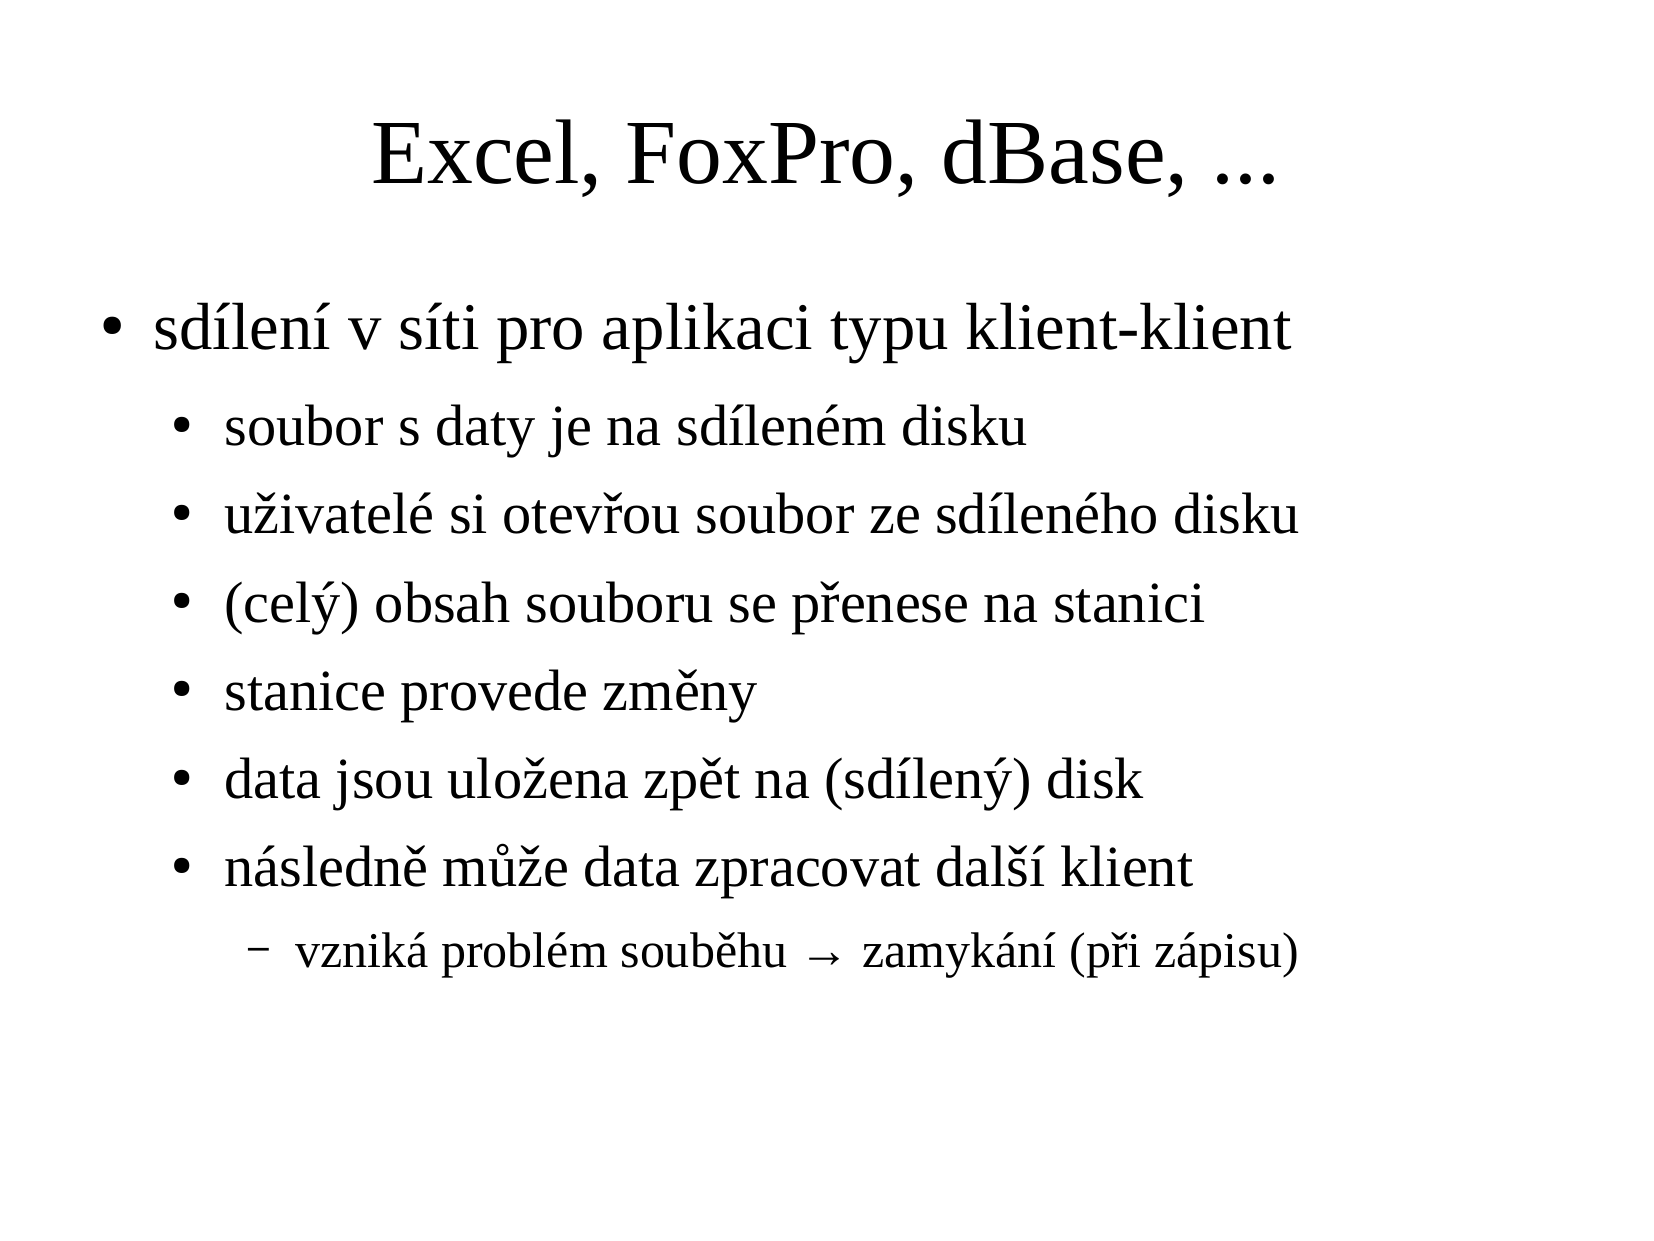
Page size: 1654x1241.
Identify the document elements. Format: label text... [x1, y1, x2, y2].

title Excel, FoxPro, dBase, ... [82, 49, 1571, 257]
list sdílení v síti pro aplikaci typu klient-klient soubor s daty je na sdíleném disku uživatelé si otevřou soubor ze sdíleného disku (celý) obsah souboru se přenese na stanici stanice provede změny data jsou uložena zpět na (sdílený) disk následně může data zpracovat další klient vzniká problém souběhu → zamykání (při zápisu) [82, 290, 1571, 1010]
